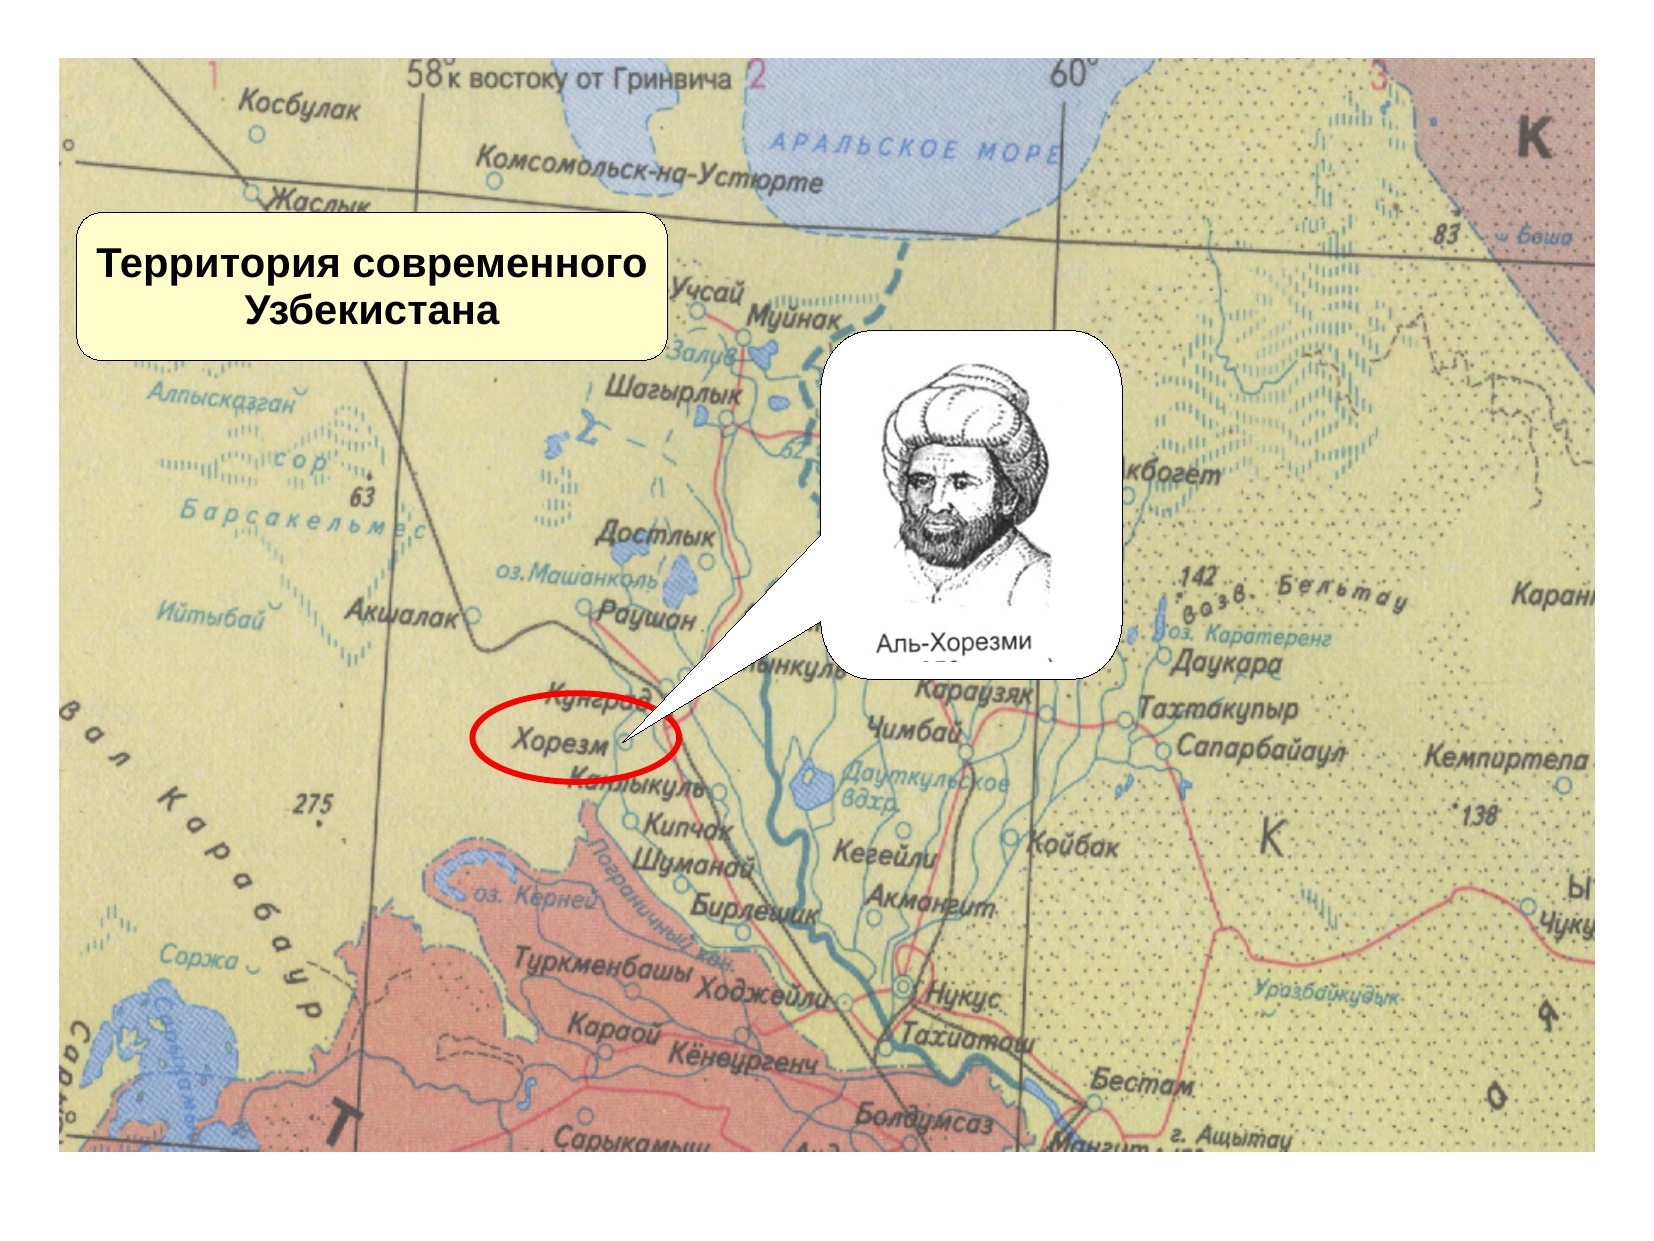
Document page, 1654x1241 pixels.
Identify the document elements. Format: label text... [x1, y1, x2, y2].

text_box Территория современного Узбекистана [76, 212, 668, 361]
text_box [472, 330, 1123, 782]
picture [59, 58, 1595, 1152]
